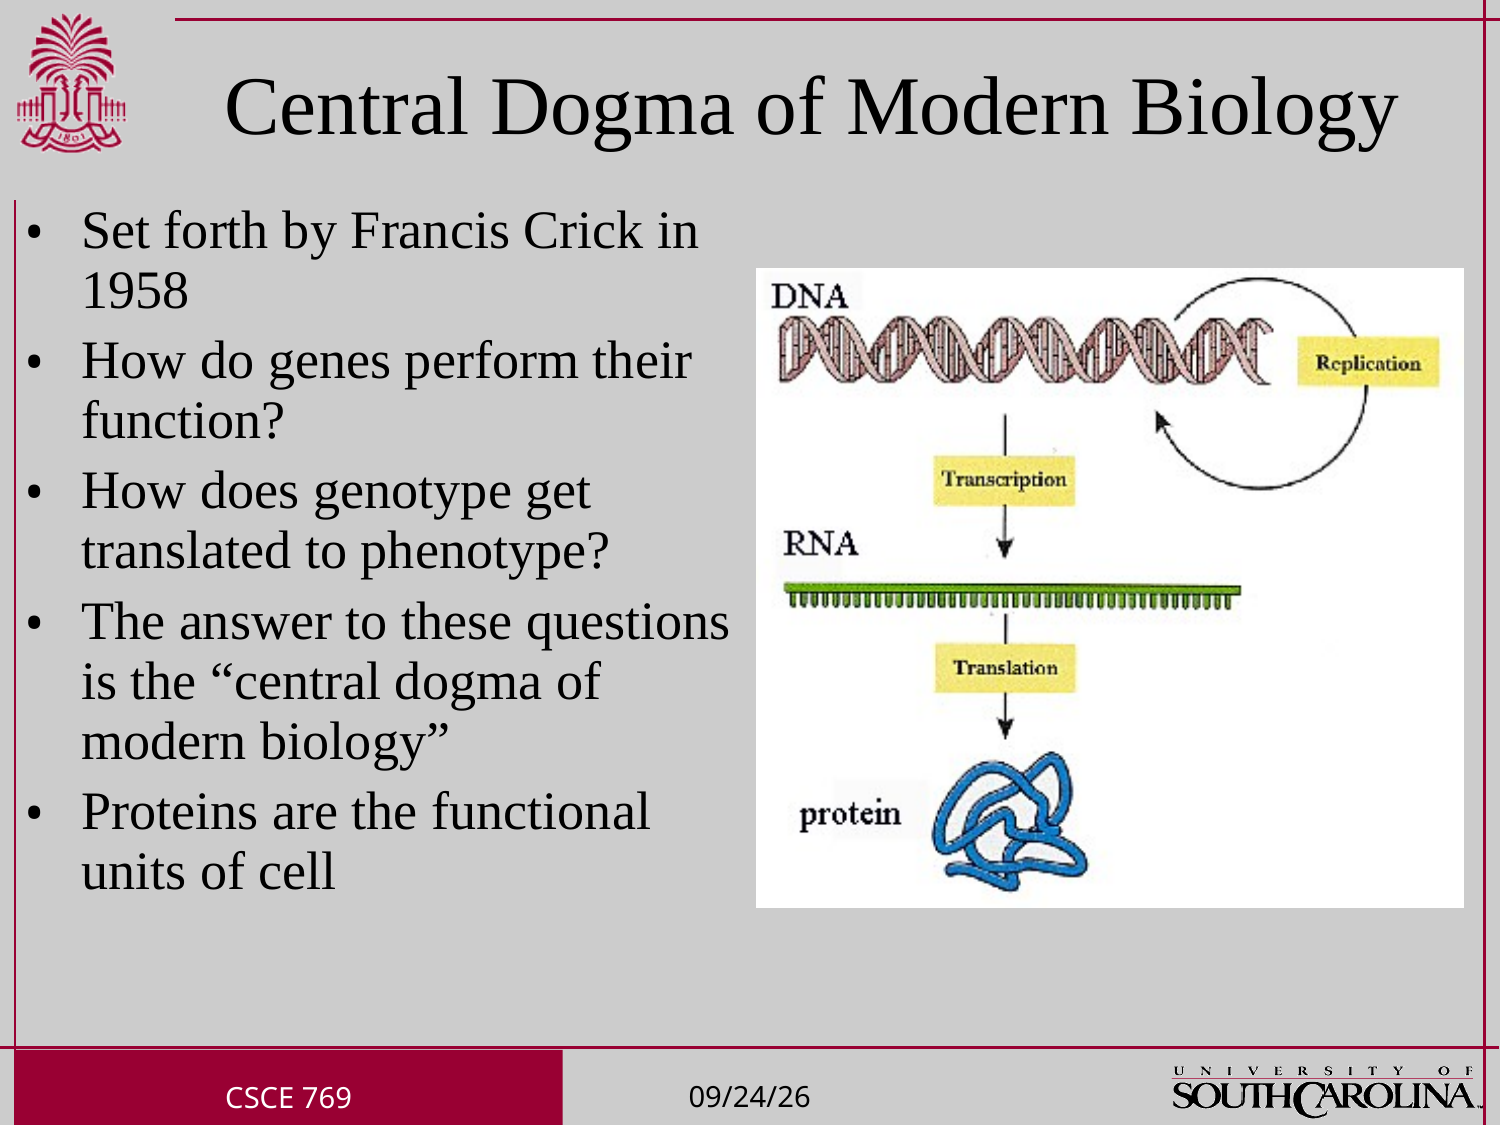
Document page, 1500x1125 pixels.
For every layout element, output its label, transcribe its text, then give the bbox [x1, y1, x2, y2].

picture [756, 268, 1464, 908]
list Set forth by Francis Crick in 1958 How do genes perform their function? How does genotype get translated to phenotype? The answer to these questions is the “central dogma of modern biology” Proteins are the functional units of cell [24, 200, 733, 998]
title Central Dogma of Modern Biology [174, 32, 1450, 181]
picture [1162, 1049, 1483, 1125]
picture [12, 12, 131, 155]
